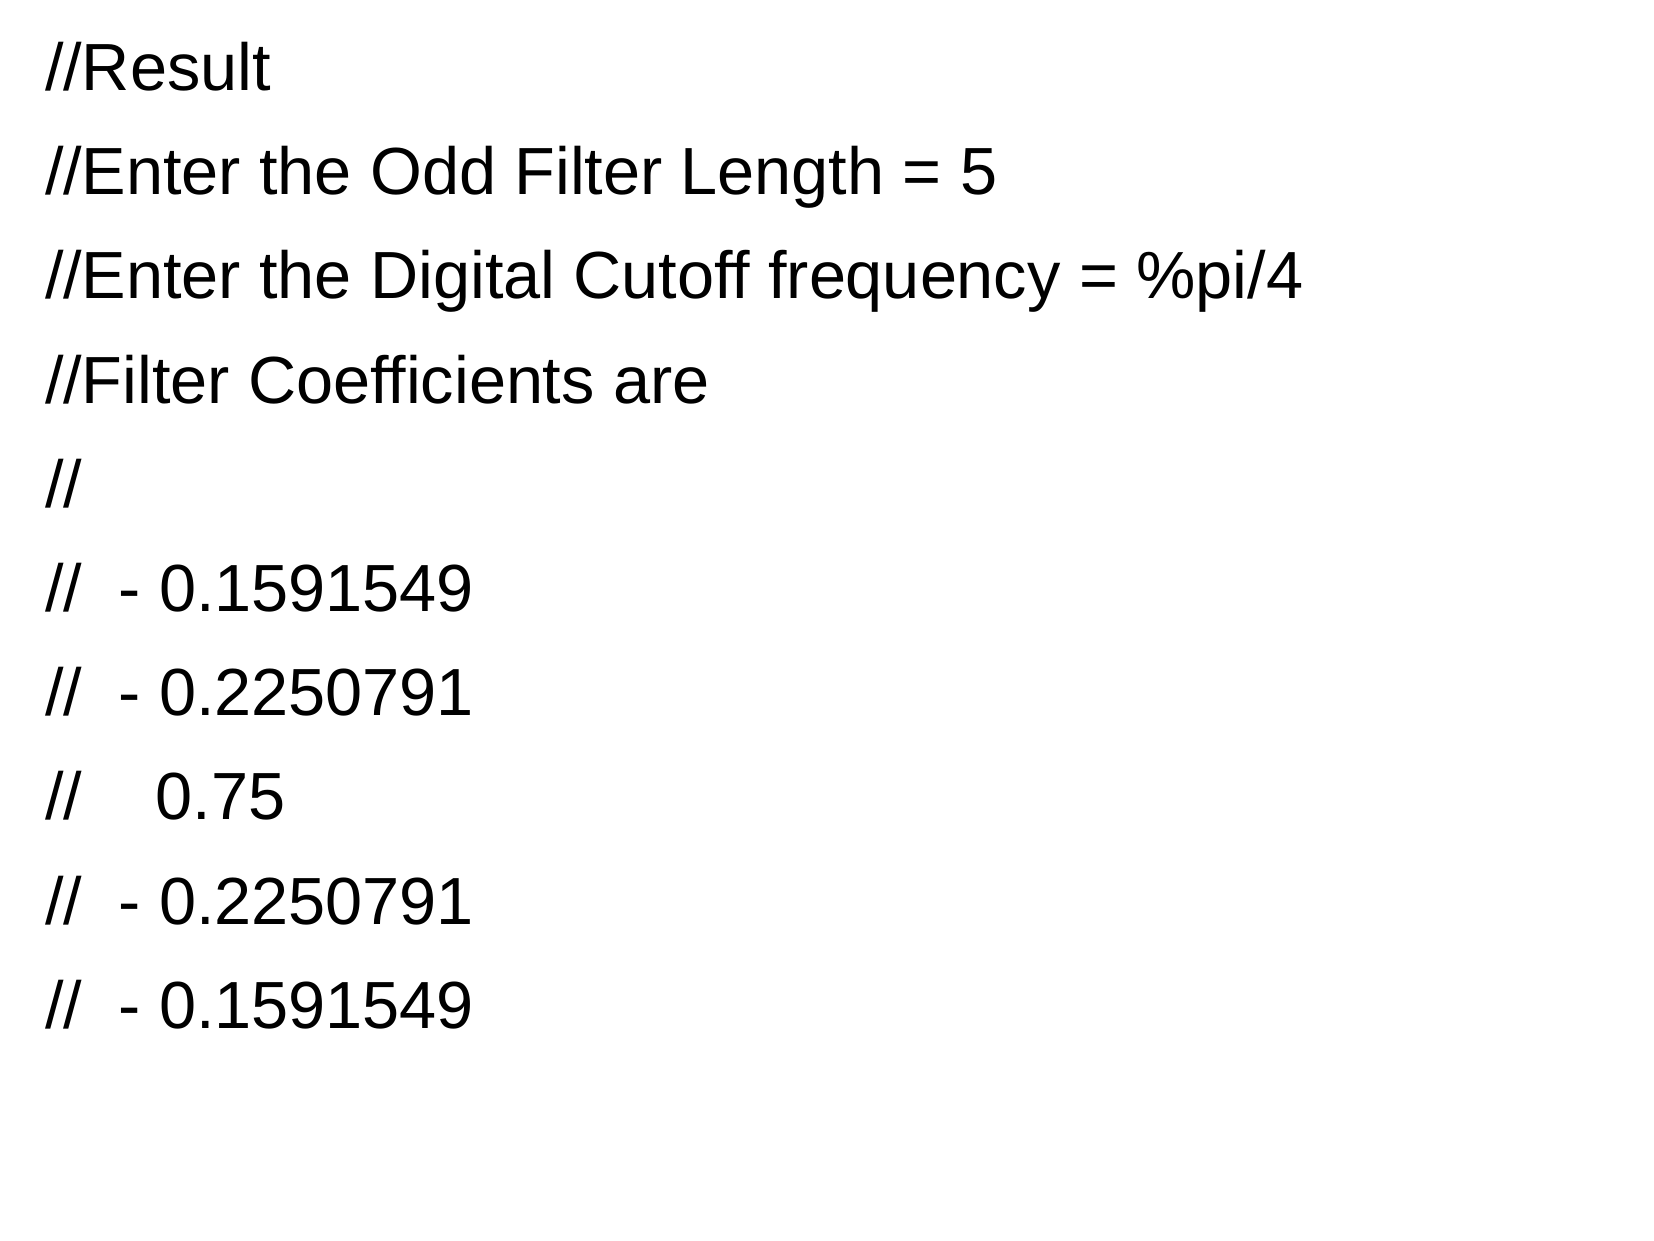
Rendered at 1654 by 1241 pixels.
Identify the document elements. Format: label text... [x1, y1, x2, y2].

list //Result //Enter the Odd Filter Length = 5 //Enter the Digital Cutoff frequency = %pi/4 //Filter Coefficients are // // - 0.1591549 // - 0.2250791 // 0.75 // - 0.2250791 // - 0.1591549 [45, 30, 1621, 1216]
